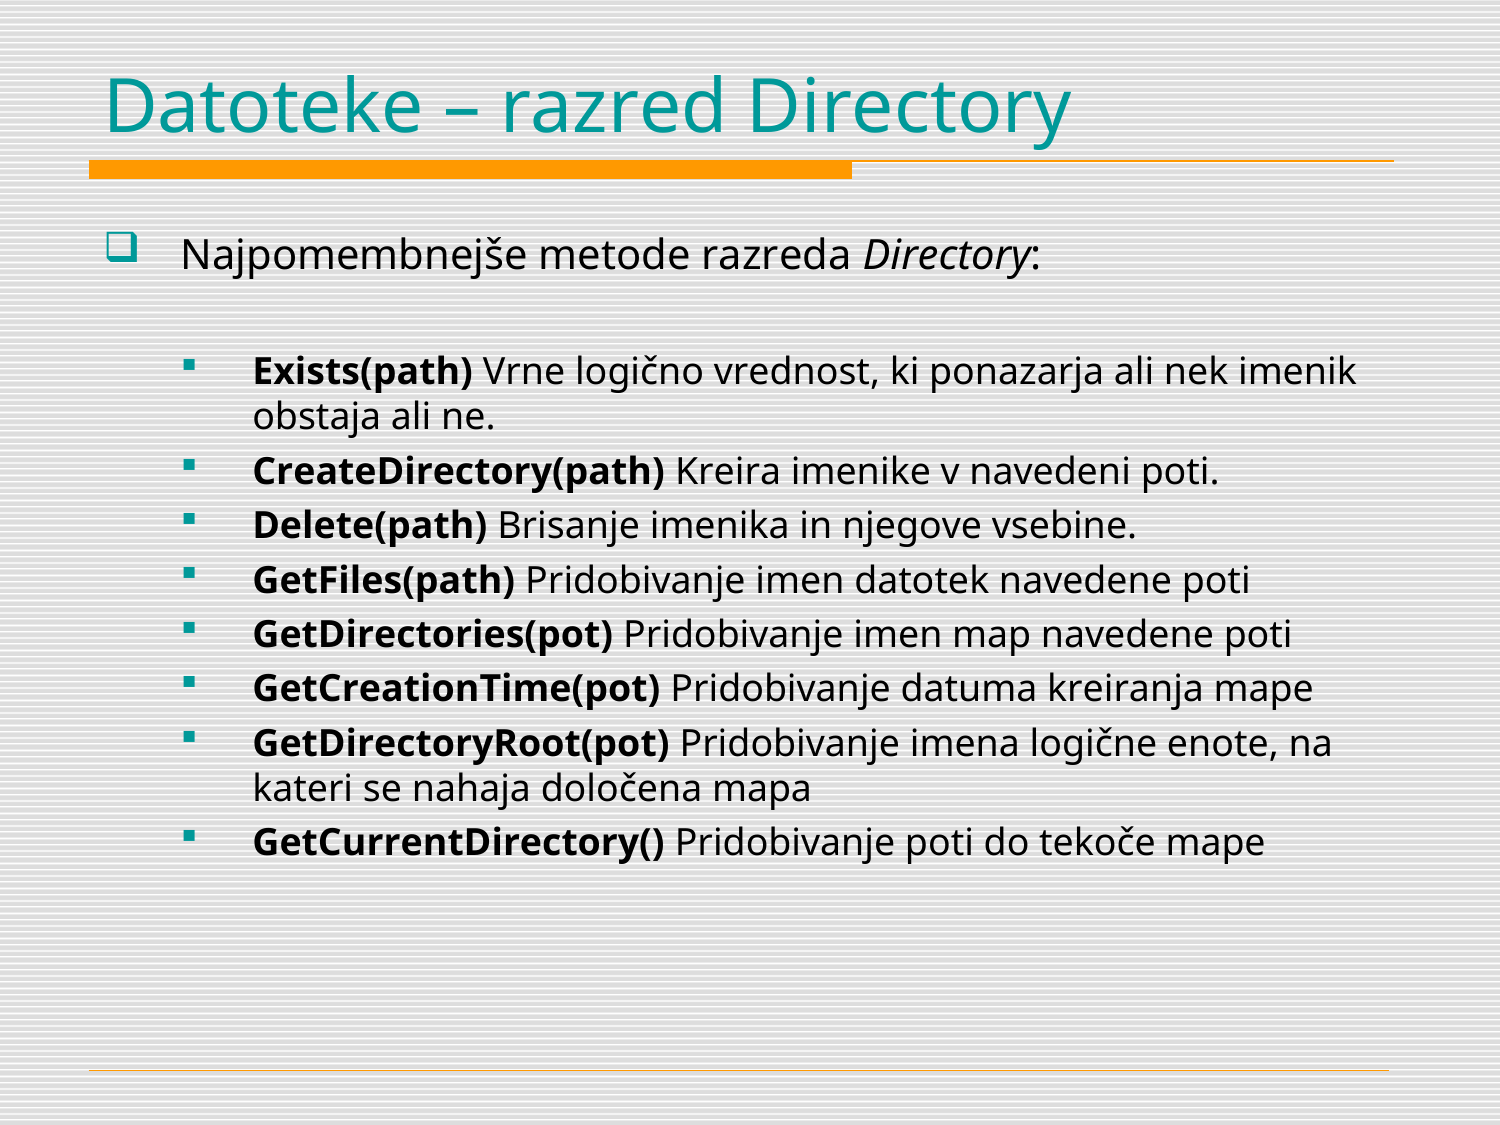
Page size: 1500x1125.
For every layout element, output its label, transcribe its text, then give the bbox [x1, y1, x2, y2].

title Datoteke – razred Directory [88, 42, 1401, 155]
list Najpomembnejše metode razreda Directory: Exists(path) Vrne logično vrednost, ki ponazarja ali nek imenik obstaja ali ne. CreateDirectory(path) Kreira imenike v navedeni poti. Delete(path) Brisanje imenika in njegove vsebine. GetFiles(path) Pridobivanje imen datotek navedene poti GetDirectories(pot) Pridobivanje imen map navedene poti GetCreationTime(pot) Pridobivanje datuma kreiranja mape GetDirectoryRoot(pot) Pridobivanje imena logične enote, na kateri se nahaja določena mapa GetCurrentDirectory() Pridobivanje poti do tekoče mape [88, 220, 1459, 1059]
picture [0, 0, 1500, 1125]
